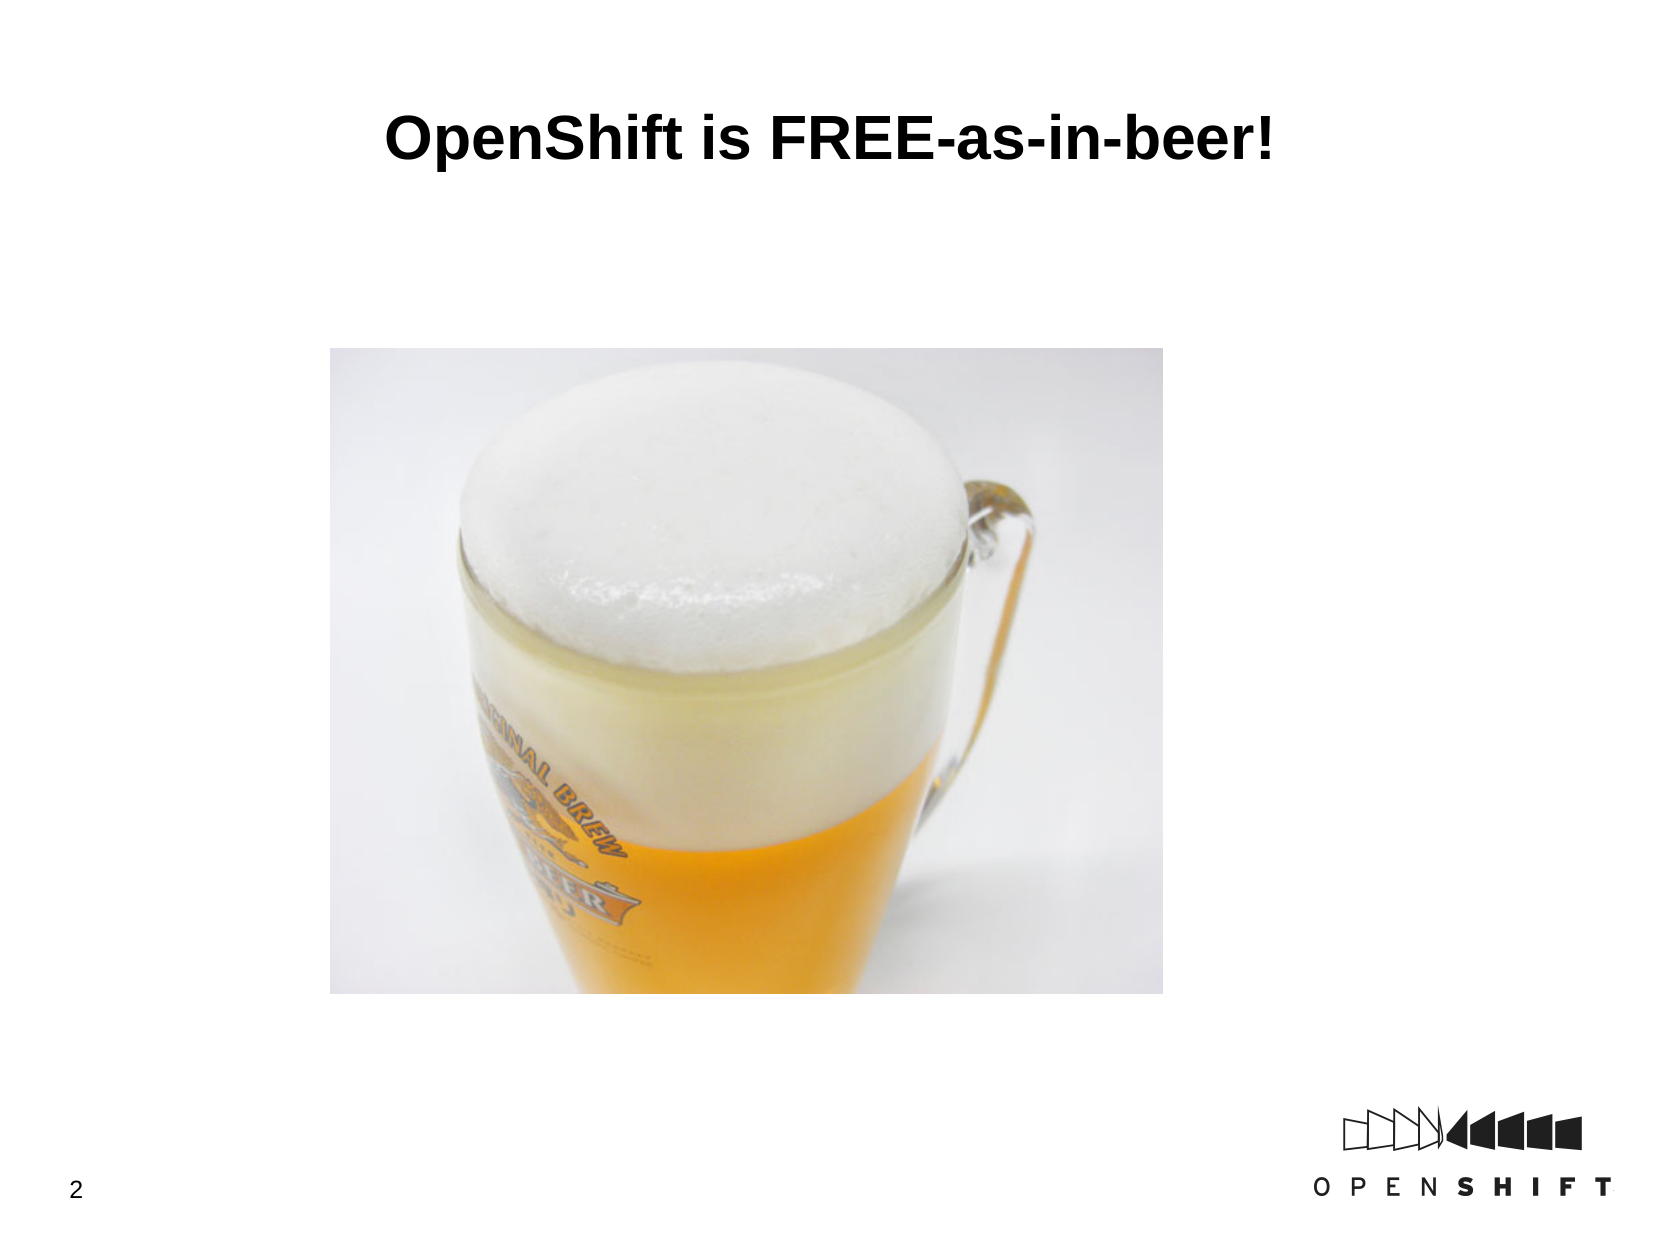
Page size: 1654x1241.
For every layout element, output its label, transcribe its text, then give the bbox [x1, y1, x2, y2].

picture [330, 348, 1163, 994]
title OpenShift is FREE-as-in-beer! [87, 89, 1575, 188]
picture [1314, 1104, 1614, 1200]
